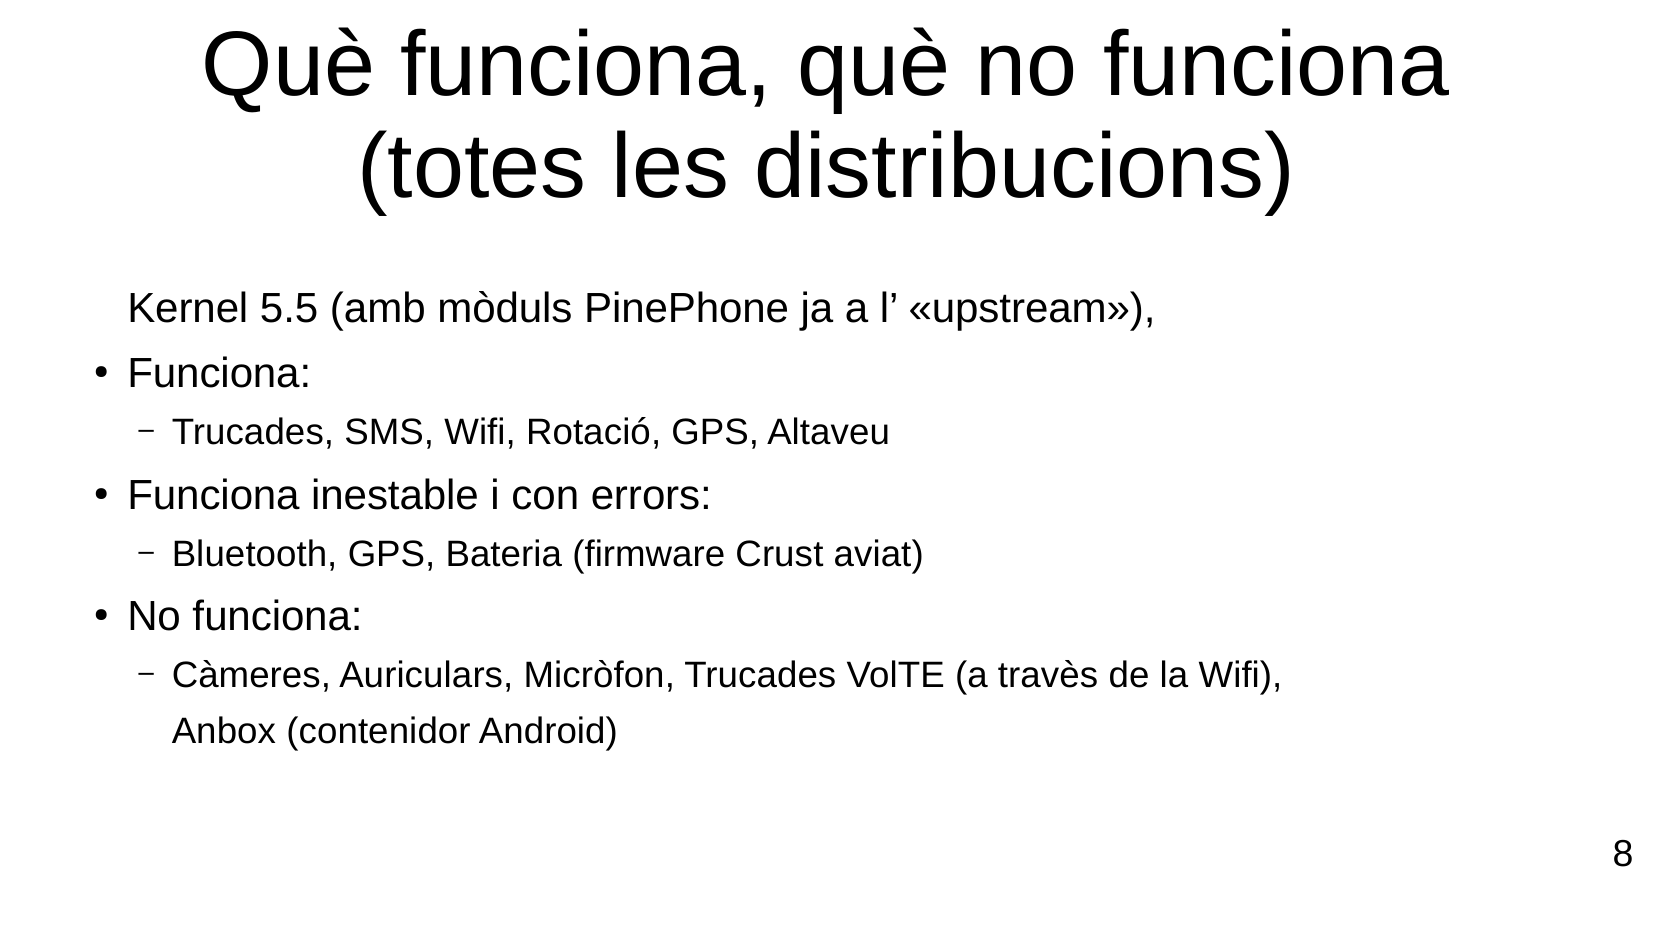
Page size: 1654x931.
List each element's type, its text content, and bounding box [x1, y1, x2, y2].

title Què funciona, què no funciona (totes les distribucions) [82, 12, 1571, 218]
list Kernel 5.5 (amb mòduls PinePhone ja a l’ «upstream»), Funciona: Trucades, SMS, Wifi, Rotació, GPS, Altaveu Funciona inestable i con errors: Bluetooth, GPS, Bateria (firmware Crust aviat) No funciona: Càmeres, Auriculars, Micròfon, Trucades VolTE (a travès de la Wifi), Anbox (contenidor Android) [82, 218, 1571, 758]
text_box <número> [1447, 825, 1648, 896]
